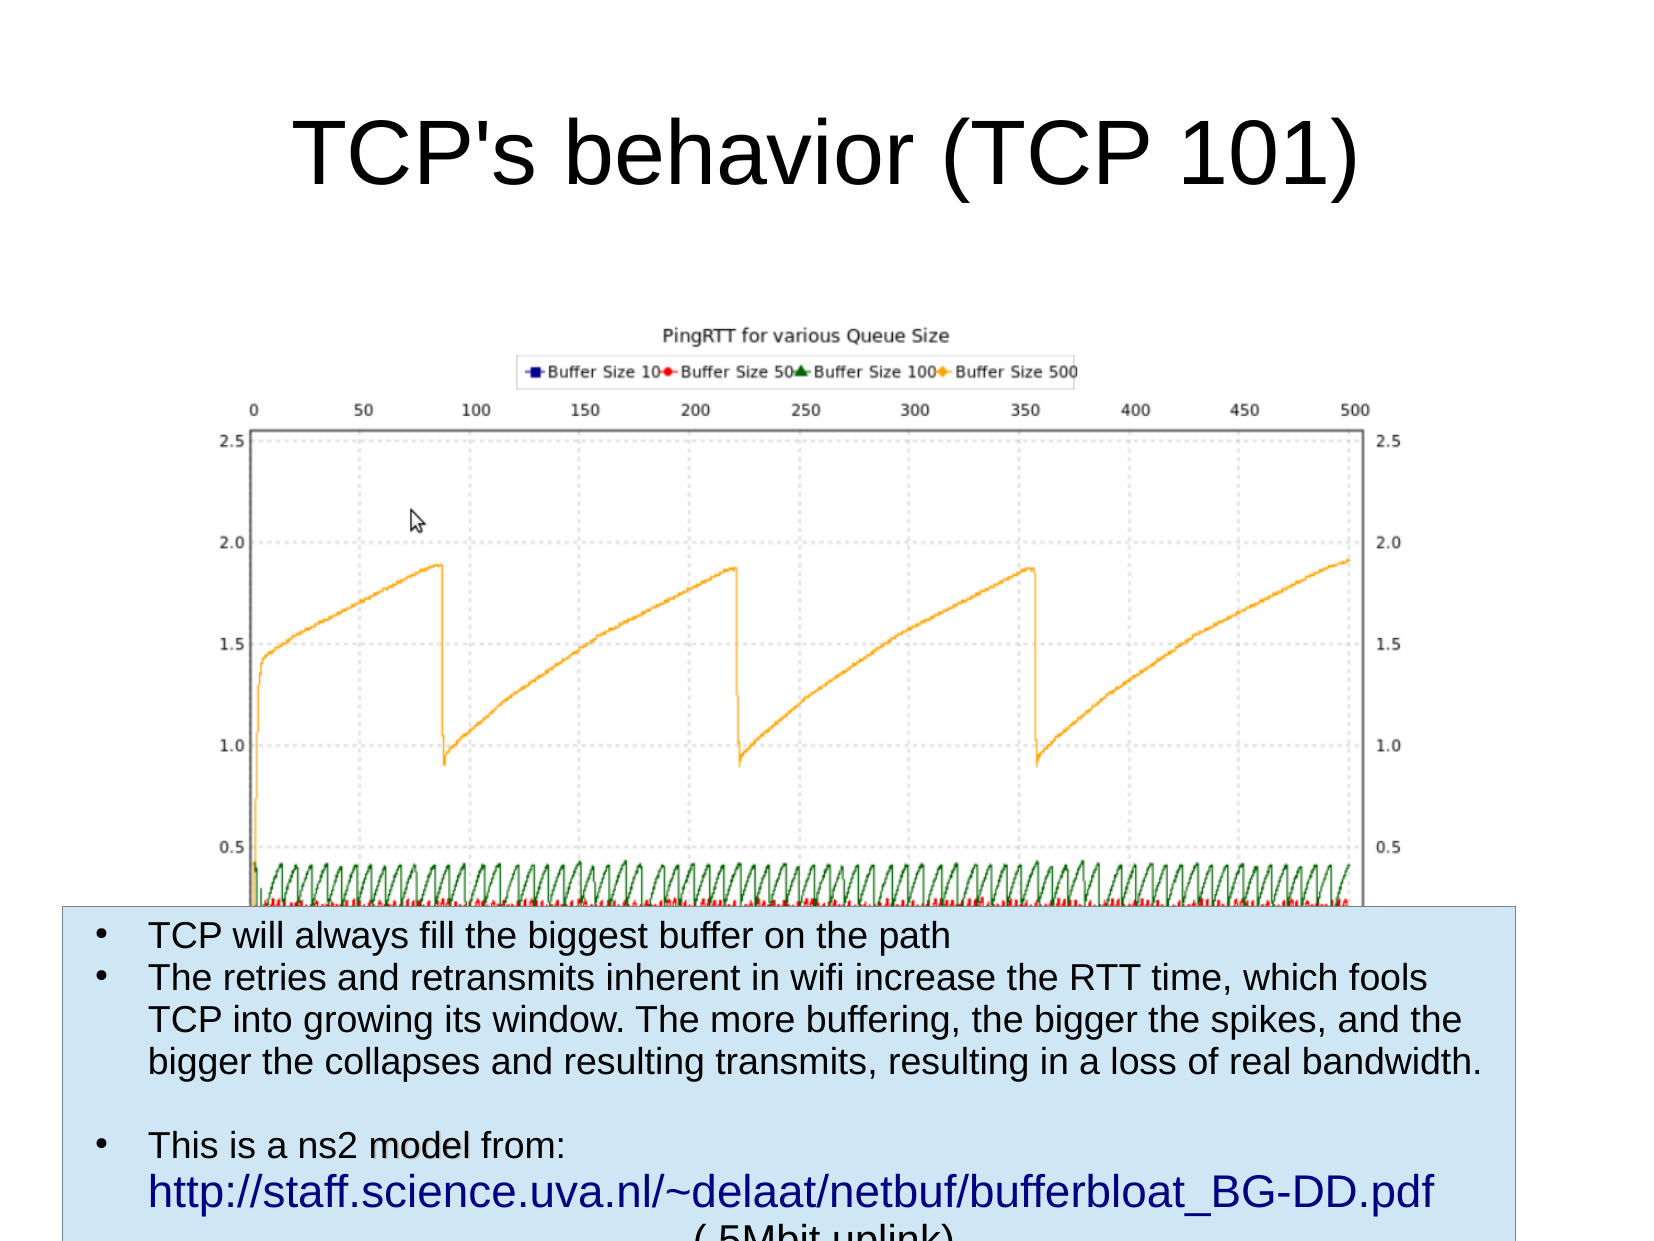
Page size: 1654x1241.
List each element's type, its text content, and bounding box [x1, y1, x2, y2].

title TCP's behavior (TCP 101) [82, 49, 1571, 257]
picture [205, 290, 1415, 906]
text_box TCP will always fill the biggest buffer on the path The retries and retransmits inherent in wifi increase the RTT time, which fools TCP into growing its window. The more buffering, the bigger the spikes, and the bigger the collapses and resulting transmits, resulting in a loss of real bandwidth. This is a ns2 model from: http://staff.science.uva.nl/~delaat/netbuf/bufferbloat_BG-DD.pdf (.5Mbit uplink) [62, 906, 1516, 1241]
